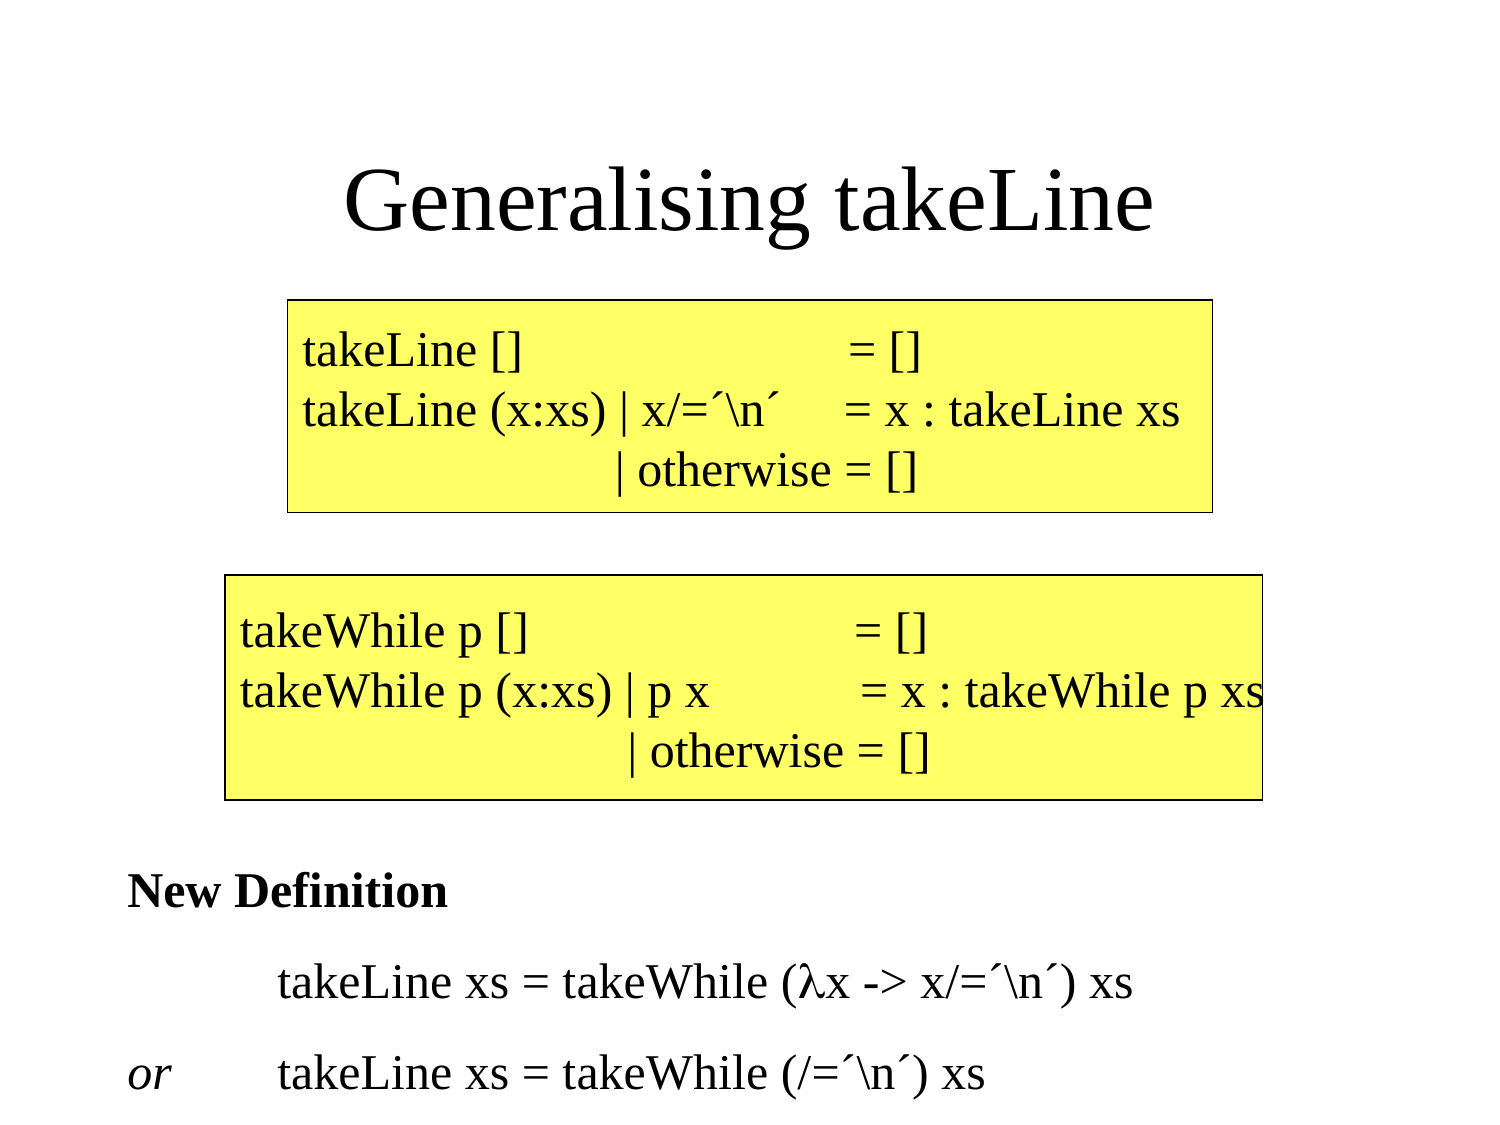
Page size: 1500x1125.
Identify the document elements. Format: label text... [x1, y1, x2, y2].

text_box takeLine [] = [] takeLine (x:xs) | x/=´\n´ = x : takeLine xs | otherwise = [] [287, 299, 1213, 513]
title Generalising takeLine [112, 99, 1388, 288]
text_box New Definition takeLine xs = takeWhile (λx -> x/=´\n´) xs or takeLine xs = takeWhile (/=´\n´) xs [112, 849, 1363, 1108]
text_box takeWhile p [] = [] takeWhile p (x:xs) | p x = x : takeWhile p xs | otherwise = [] [225, 575, 1263, 801]
